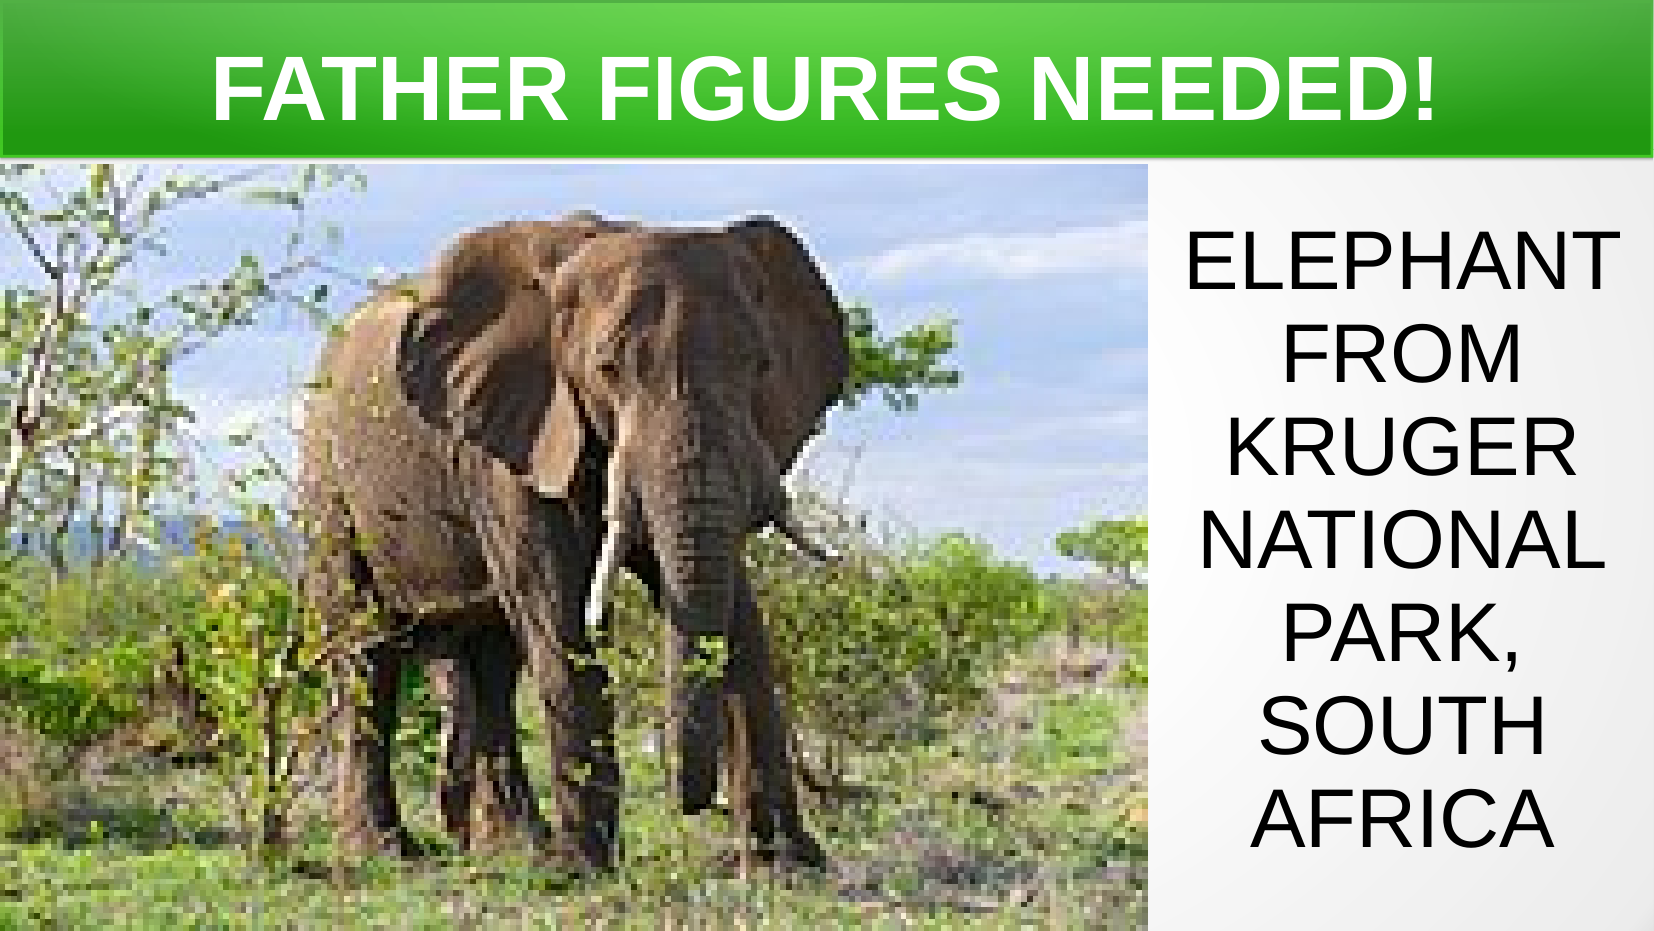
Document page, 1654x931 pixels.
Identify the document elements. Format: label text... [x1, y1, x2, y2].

picture [0, 164, 1148, 931]
title FATHER FIGURES NEEDED! [82, 35, 1571, 142]
subtitle ELEPHANT FROM KRUGER NATIONAL PARK, SOUTH AFRICA [1170, 180, 1636, 901]
